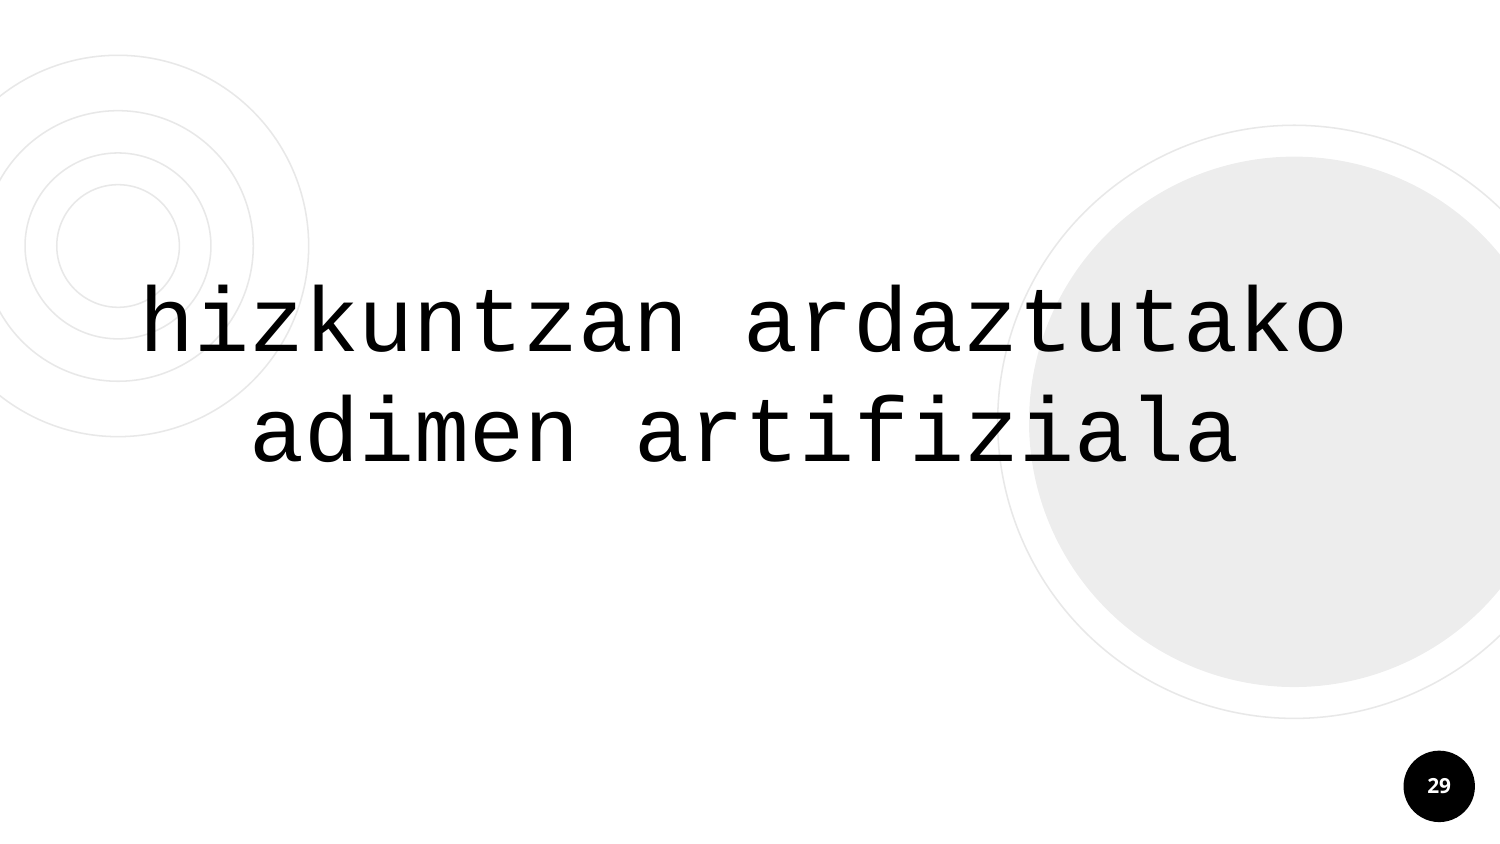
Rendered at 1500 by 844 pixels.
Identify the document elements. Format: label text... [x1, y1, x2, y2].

list hizkuntzan ardaztutako adimen artifiziala [129, 259, 1359, 567]
text_box <zenbakia> [1403, 750, 1475, 823]
